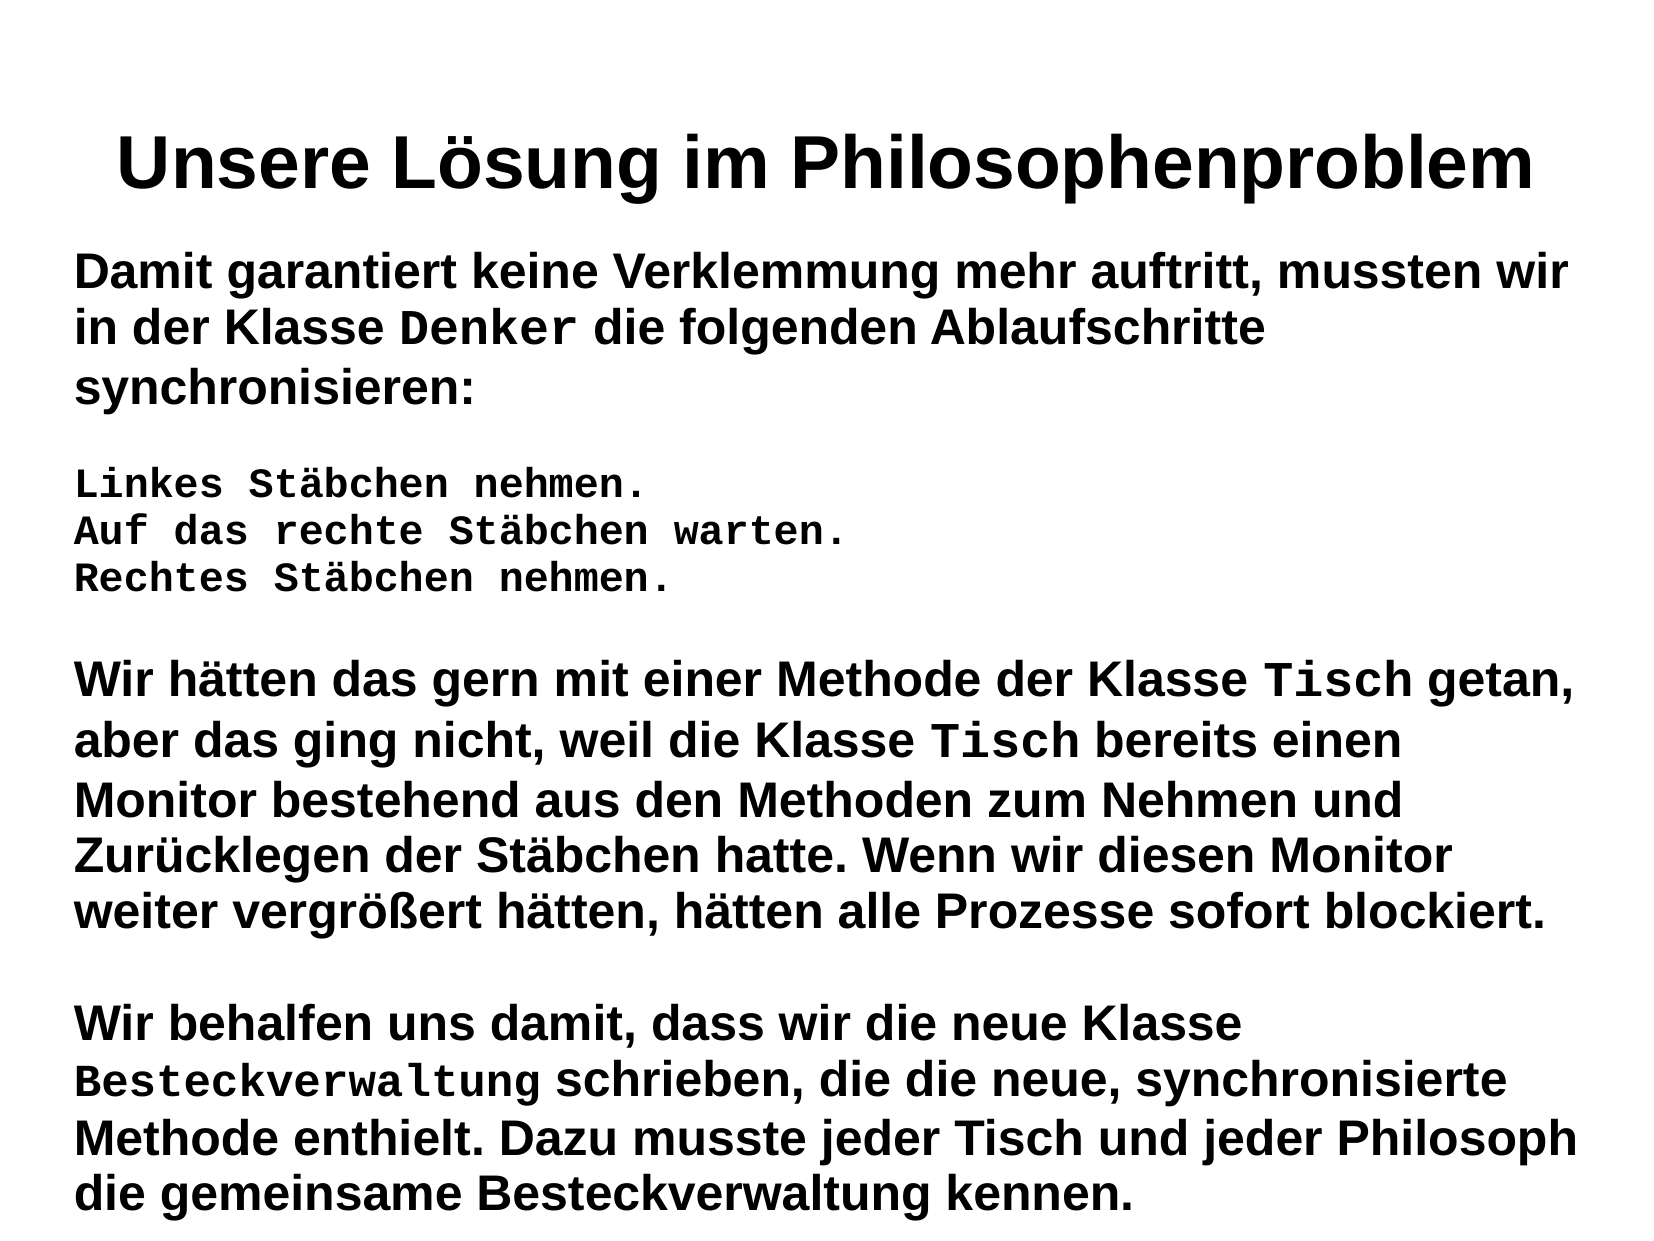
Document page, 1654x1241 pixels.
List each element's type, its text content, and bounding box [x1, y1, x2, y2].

title Unsere Lösung im Philosophenproblem [88, 78, 1565, 236]
text_box Damit garantiert keine Verklemmung mehr auftritt, mussten wir in der Klasse Denker die folgenden Ablaufschritte synchronisieren: Linkes Stäbchen nehmen. Auf das rechte Stäbchen warten. Rechtes Stäbchen nehmen. Wir hätten das gern mit einer Methode der Klasse Tisch getan, aber das ging nicht, weil die Klasse Tisch bereits einen Monitor bestehend aus den Methoden zum Nehmen und Zurücklegen der Stäbchen hatte. Wenn wir diesen Monitor weiter vergrößert hätten, hätten alle Prozesse sofort blockiert. Wir behalfen uns damit, dass wir die neue Klasse Besteckverwaltung schrieben, die die neue, synchronisierte Methode enthielt. Dazu musste jeder Tisch und jeder Philosoph die gemeinsame Besteckverwaltung kennen. [59, 236, 1595, 1241]
